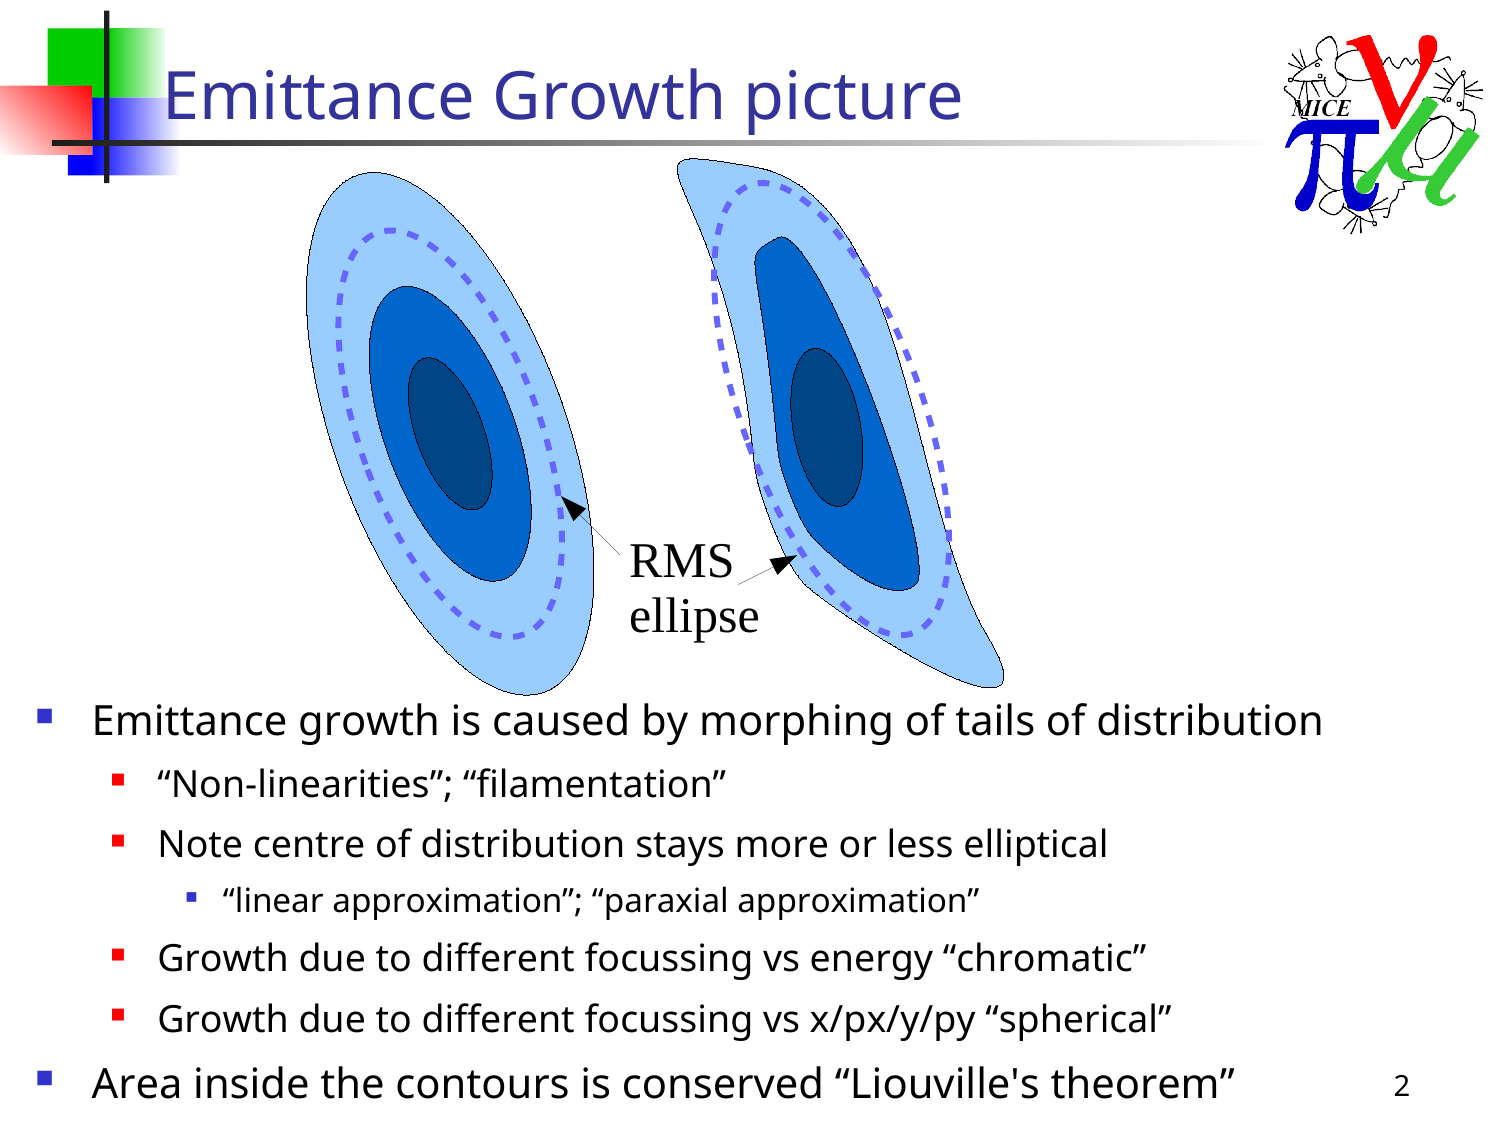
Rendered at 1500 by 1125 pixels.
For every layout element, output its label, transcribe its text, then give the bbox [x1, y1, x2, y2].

list Emittance growth is caused by morphing of tails of distribution “Non-linearities”; “filamentation” Note centre of distribution stays more or less elliptical “linear approximation”; “paraxial approximation” Growth due to different focussing vs energy “chromatic” Growth due to different focussing vs x/px/y/py “spherical” Area inside the contours is conserved “Liouville's theorem” RMS emittance is sensitive to distribution tails [35, 691, 1447, 1120]
text_box [677, 158, 1004, 688]
picture [1264, 5, 1500, 251]
text_box [306, 172, 594, 696]
text_box RMS ellipse [614, 525, 827, 652]
title Emittance Growth picture [162, 0, 1441, 188]
